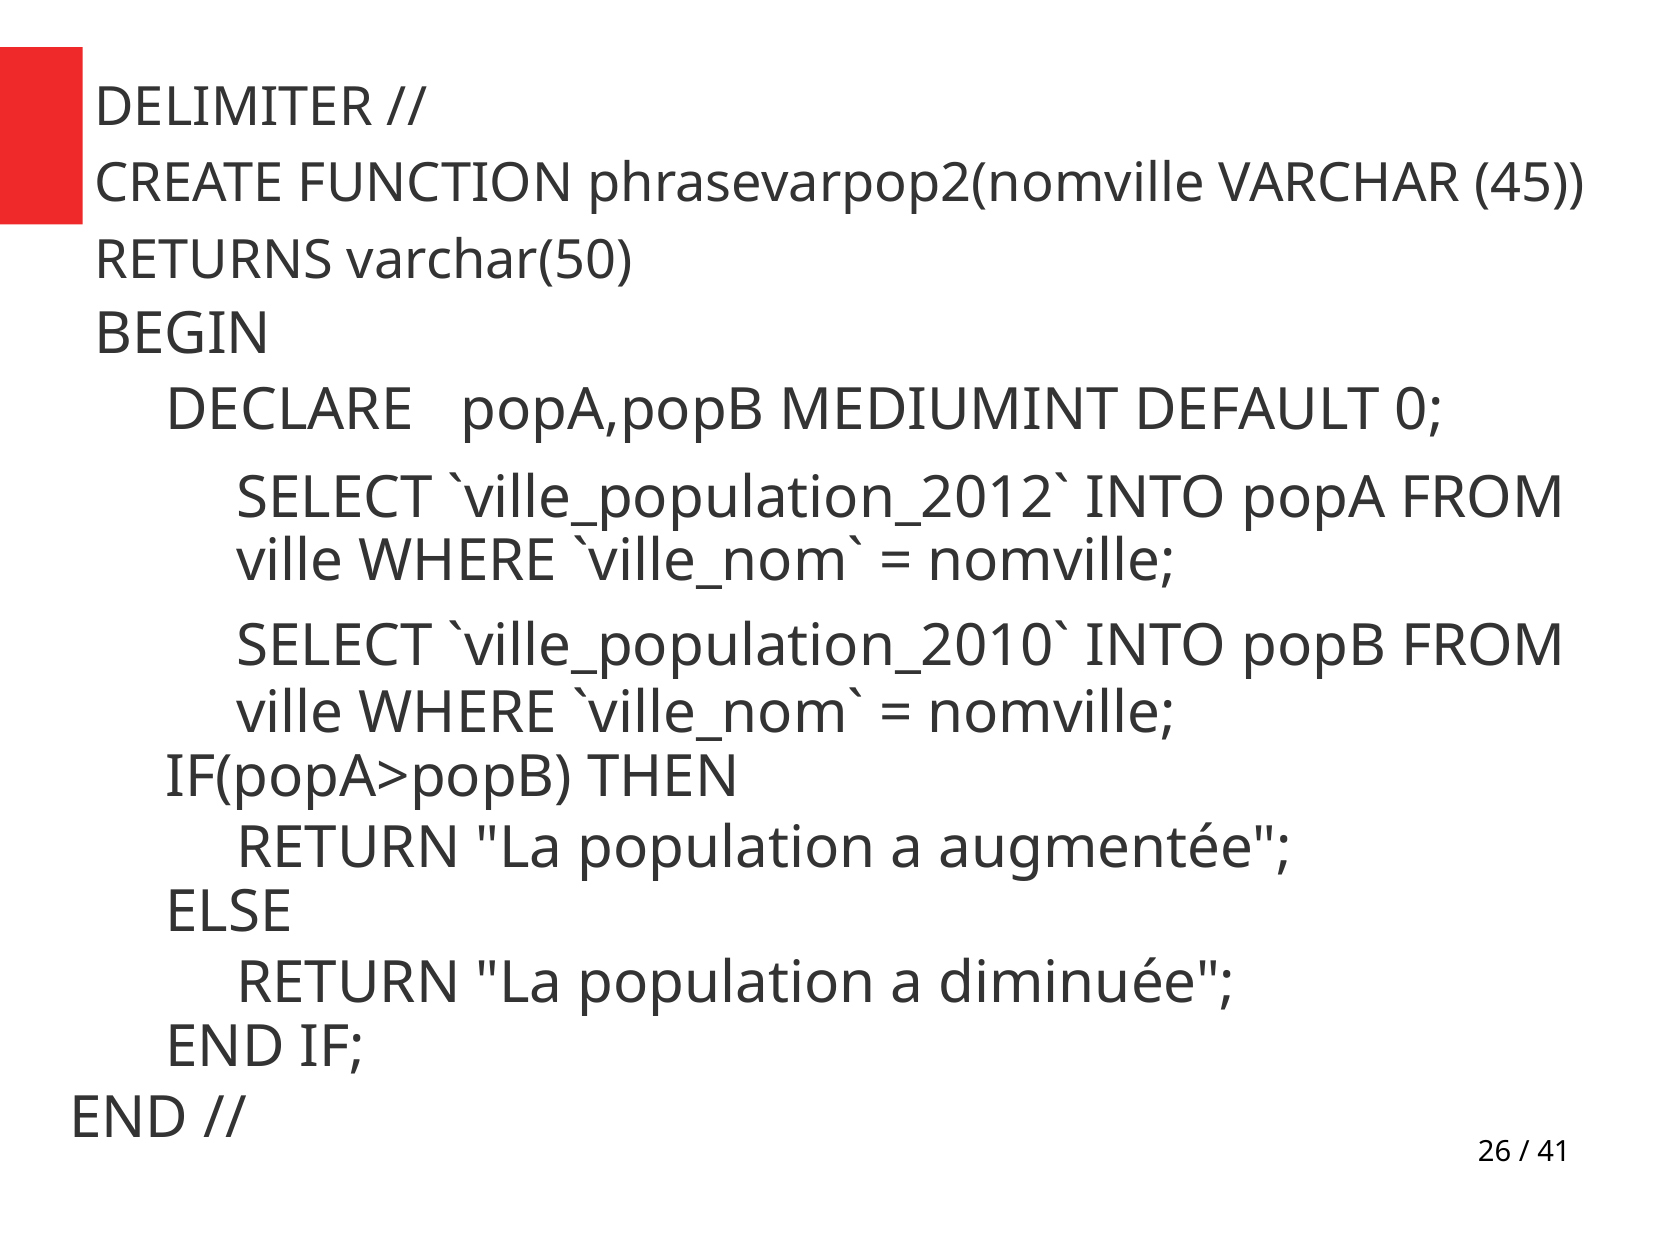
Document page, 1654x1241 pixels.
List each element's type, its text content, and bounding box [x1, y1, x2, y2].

list DELIMITER // CREATE FUNCTION phrasevarpop2(nomville VARCHAR (45)) RETURNS varchar(50) BEGIN DECLARE popA,popB MEDIUMINT DEFAULT 0; SELECT `ville_population_2012` INTO popA FROM ville WHERE `ville_nom` = nomville; SELECT `ville_population_2010` INTO popB FROM ville WHERE `ville_nom` = nomville; IF(popA>popB) THEN RETURN "La population a augmentée"; ELSE RETURN "La population a diminuée"; END IF; END // [23, 94, 1642, 897]
